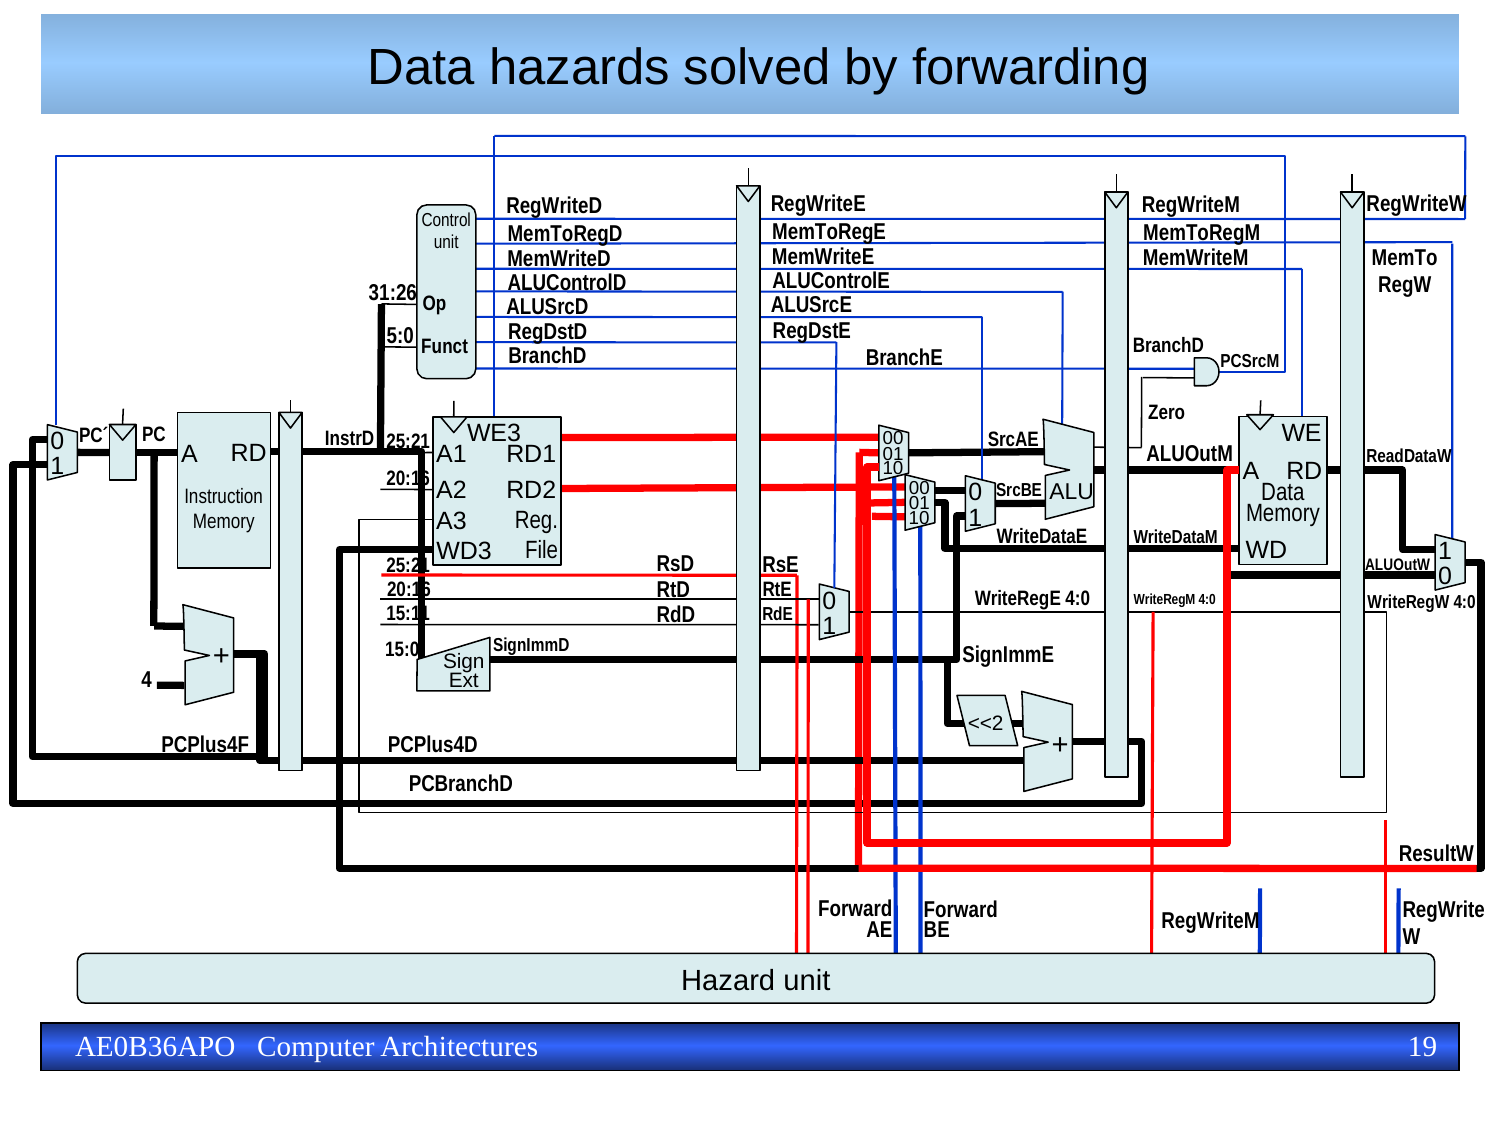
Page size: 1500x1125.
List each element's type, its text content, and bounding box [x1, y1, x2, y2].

text_box RsD [656, 548, 695, 576]
text_box + [209, 636, 234, 672]
text_box ALUOutW [1364, 554, 1431, 575]
text_box ALUSrcD [506, 291, 589, 319]
text_box [182, 604, 234, 705]
text_box RtD [656, 574, 691, 599]
text_box A2 [432, 473, 468, 504]
text_box RegWriteM [1156, 905, 1265, 934]
text_box 00 [921, 482, 927, 490]
text_box 01 [905, 490, 931, 514]
text_box RD1 [510, 447, 520, 453]
text_box ALUControlE [772, 265, 891, 294]
text_box WriteRegE 4:0 [974, 584, 1091, 610]
text_box [1453, 538, 1466, 586]
text_box RegDstD [508, 316, 588, 345]
text_box [278, 412, 303, 771]
text_box RegWriteM [1141, 190, 1241, 218]
text_box Hazard unit [77, 953, 1435, 1004]
text_box RD [1268, 454, 1326, 485]
text_box Op [422, 290, 447, 316]
text_box A1 [432, 437, 468, 468]
text_box <<2 [964, 716, 1008, 736]
text_box [956, 695, 1018, 746]
text_box [1045, 505, 1094, 520]
text_box 1 [46, 449, 65, 480]
text_box 25:21 [386, 551, 431, 577]
text_box Forward BE [923, 894, 999, 943]
text_box [930, 481, 935, 524]
text_box 5:0 [386, 320, 414, 349]
text_box PCBranchD [408, 768, 514, 796]
text_box InstrD [324, 424, 375, 450]
text_box MemWriteD [507, 243, 611, 267]
text_box WriteRegM 4:0 [1133, 590, 1216, 608]
text_box RegWriteW [1366, 188, 1467, 216]
text_box 20:16 [387, 576, 432, 602]
text_box [1104, 192, 1128, 778]
text_box WE3 [463, 416, 525, 447]
text_box [1021, 691, 1073, 792]
text_box 0 [53, 433, 61, 447]
text_box 1 [818, 609, 837, 640]
text_box WriteDataM [1133, 525, 1218, 548]
text_box 10 [905, 505, 930, 528]
text_box RdD [656, 599, 696, 627]
text_box ALUSrcE [770, 290, 853, 318]
text_box Zero [1148, 398, 1186, 424]
text_box 31:26 [368, 277, 418, 306]
text_box [1340, 192, 1364, 778]
text_box ReadDataW [1366, 444, 1452, 467]
text_box RegWriteE [770, 189, 866, 217]
text_box SignImmD [493, 632, 570, 656]
text_box ALU [1043, 476, 1100, 505]
text_box 0 [46, 424, 65, 449]
text_box RtE [762, 575, 792, 601]
text_box [1246, 414, 1274, 430]
text_box 01 [879, 441, 904, 465]
text_box WriteRegW 4:0 [1367, 590, 1476, 613]
text_box ALUOutM [1146, 438, 1234, 466]
text_box 00 [910, 482, 916, 490]
text_box PC´ [79, 421, 109, 447]
text_box [837, 588, 850, 636]
text_box 00 [905, 475, 931, 490]
text_box 00 [879, 426, 904, 441]
text_box RD [226, 436, 271, 467]
text_box WE [1276, 416, 1328, 447]
text_box 15:0 [385, 635, 420, 661]
text_box Sign Ext [438, 627, 490, 692]
text_box RsE [762, 549, 799, 578]
text_box BranchE [865, 342, 944, 370]
text_box PCPlus4D [387, 729, 478, 758]
text_box PCSrcM [1220, 348, 1280, 372]
text_box 1 [964, 500, 983, 532]
text_box RD2 [502, 473, 560, 504]
title Data hazards solved by forwarding [41, 14, 1459, 114]
text_box RegDstE [772, 315, 851, 343]
text_box MemToRegE [771, 216, 887, 245]
text_box 15:11 [386, 599, 431, 625]
text_box ResultW [1398, 838, 1475, 864]
text_box A [1239, 454, 1274, 486]
text_box 10 [894, 465, 900, 473]
text_box MemWriteM [1142, 242, 1249, 271]
text_box [904, 431, 909, 475]
text_box WD3 [432, 534, 493, 565]
text_box 00 [884, 432, 890, 441]
text_box MemWriteE [771, 241, 875, 270]
text_box PCPlus4F [161, 729, 250, 758]
text_box PC [141, 420, 166, 446]
text_box Instruction Memory [177, 412, 271, 568]
text_box + [1048, 724, 1073, 761]
text_box Reg. File [432, 416, 463, 437]
text_box [440, 416, 468, 433]
text_box [1042, 419, 1094, 476]
text_box Control unit [416, 204, 476, 379]
text_box [416, 653, 438, 691]
text_box WriteDataE [996, 522, 1088, 549]
text_box Forward AE [817, 893, 893, 942]
text_box A3 [432, 504, 468, 534]
text_box [109, 424, 137, 480]
text_box 10 [878, 465, 904, 479]
text_box [736, 185, 760, 771]
text_box RdE [762, 601, 794, 624]
text_box RD1 [502, 437, 560, 468]
text_box 20:16 [386, 464, 431, 490]
text_box Data Memory [1238, 416, 1328, 565]
text_box [1194, 357, 1220, 386]
text_box 25:21 [386, 428, 431, 454]
text_box Reg. File [432, 416, 562, 565]
text_box 0 [971, 484, 979, 498]
text_box 0 [825, 593, 833, 607]
text_box Funct [421, 332, 469, 358]
text_box ALUControlD [507, 267, 627, 295]
text_box MemToRegM [1143, 217, 1261, 246]
text_box SrcAE [987, 425, 1039, 451]
text_box A [177, 437, 198, 468]
text_box RegWriteD [506, 190, 603, 218]
text_box BranchD [508, 340, 587, 369]
text_box 0 [818, 584, 837, 609]
text_box SignImmE [962, 639, 1055, 668]
text_box BranchD [1132, 332, 1204, 358]
text_box [65, 429, 78, 476]
text_box 00 [895, 432, 901, 441]
text_box 0 [1434, 559, 1453, 590]
text_box 4 [141, 664, 152, 693]
text_box [878, 425, 883, 455]
text_box MemToRegD [507, 218, 623, 246]
text_box 01 [910, 497, 916, 505]
text_box SrcBE [996, 478, 1043, 501]
text_box MemTo RegW [1371, 242, 1438, 298]
text_box 0 [964, 475, 983, 500]
text_box RegWrite W [1402, 894, 1492, 950]
text_box [983, 480, 996, 527]
text_box 1 [1434, 534, 1453, 559]
text_box WD [1239, 533, 1291, 564]
